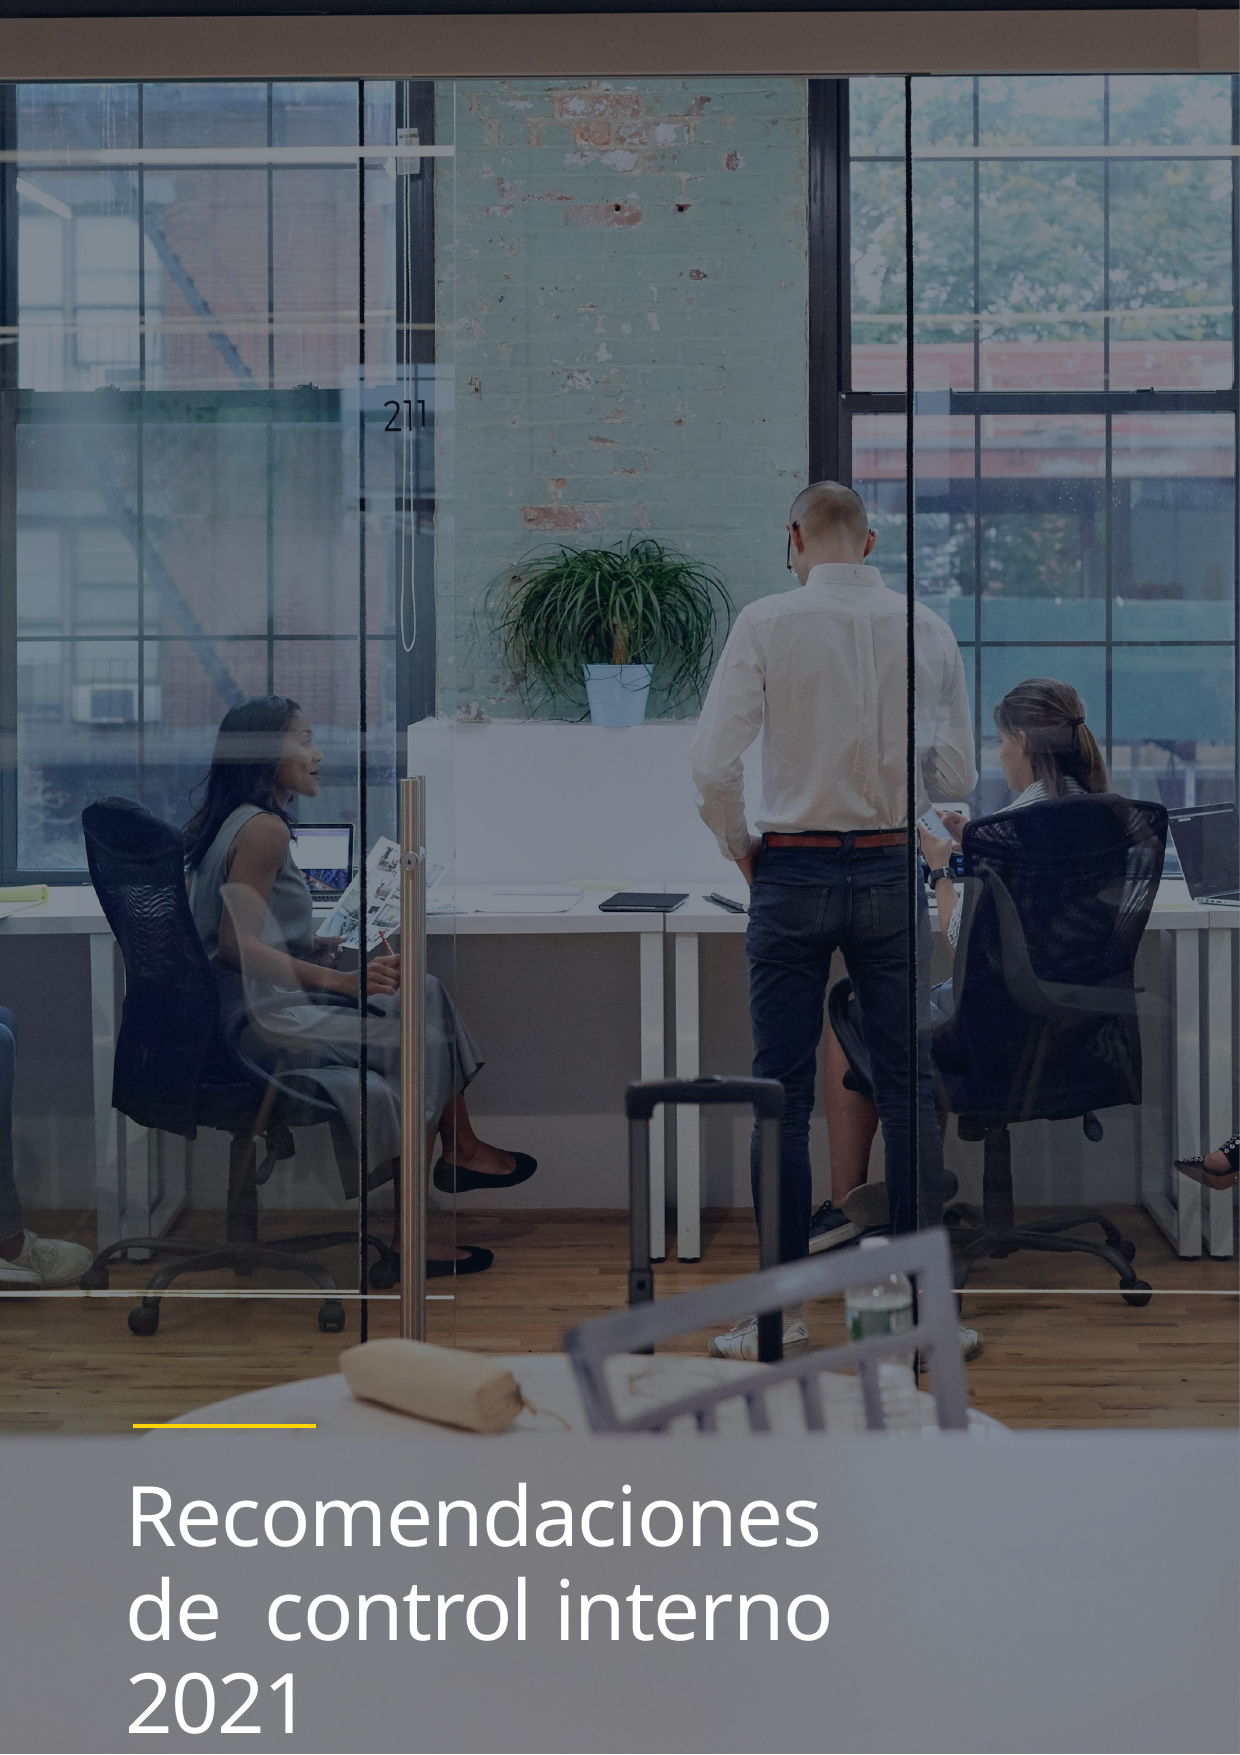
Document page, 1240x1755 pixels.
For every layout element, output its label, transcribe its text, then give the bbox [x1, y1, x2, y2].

text_box Recomendaciones de control interno 2021 [123, 1458, 905, 1657]
text_box [0, 0, 1240, 1754]
